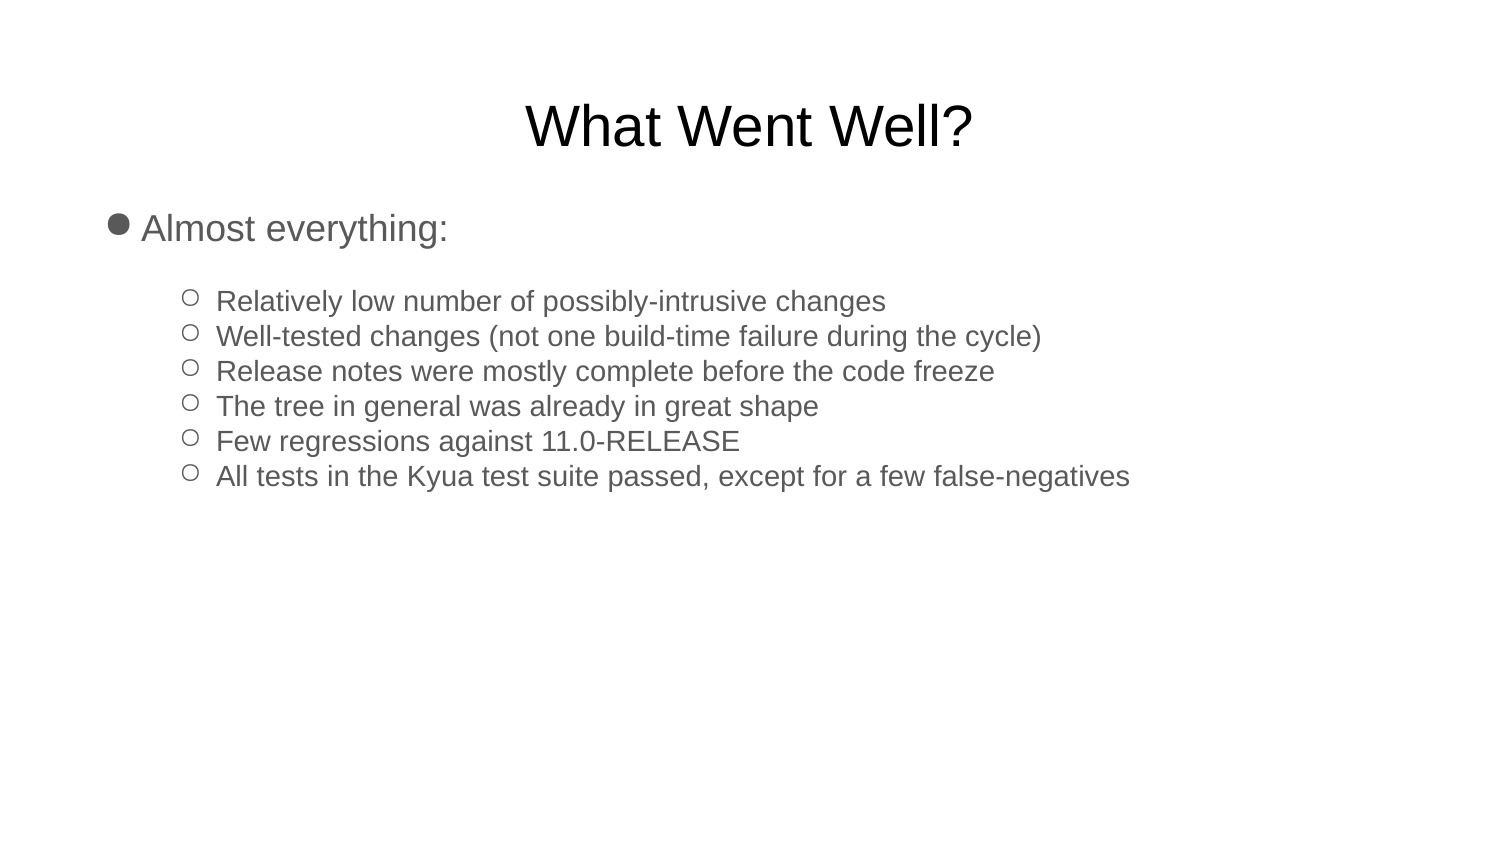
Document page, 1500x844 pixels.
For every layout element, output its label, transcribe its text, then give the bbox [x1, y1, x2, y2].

list Almost everything: Relatively low number of possibly-intrusive changes Well-tested changes (not one build-time failure during the cycle) Release notes were mostly complete before the code freeze The tree in general was already in great shape Few regressions against 11.0-RELEASE All tests in the Kyua test suite passed, except for a few false-negatives [51, 189, 1449, 750]
title What Went Well? [51, 72, 1449, 167]
